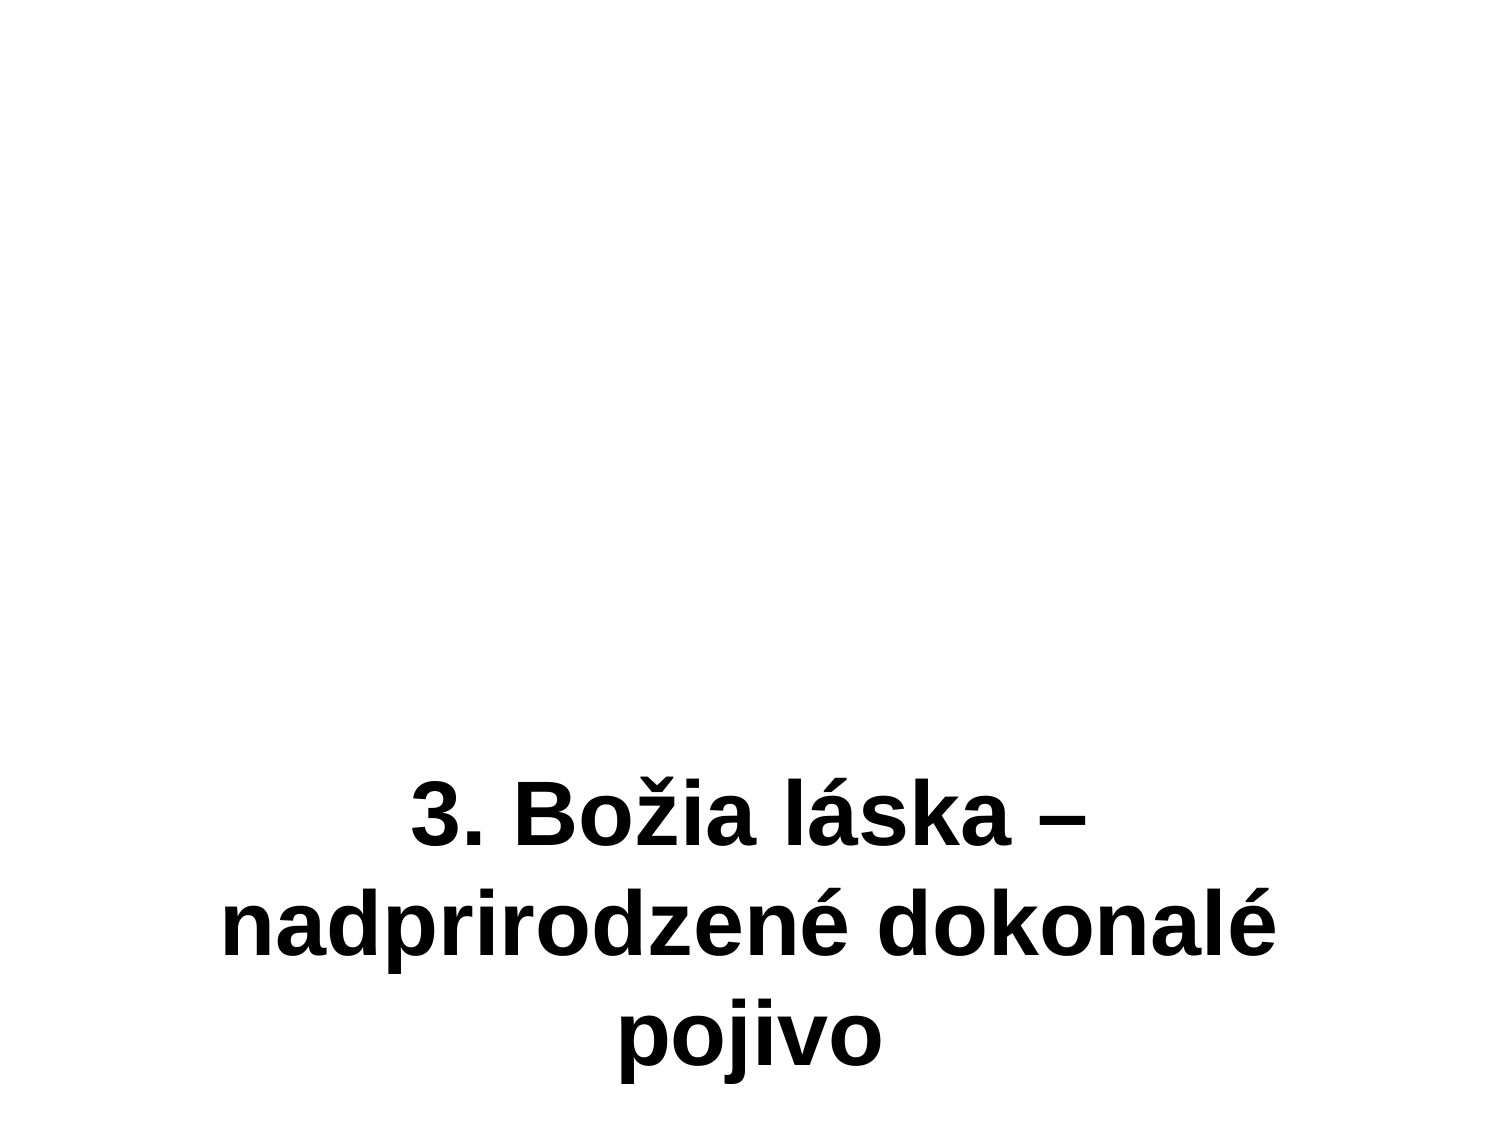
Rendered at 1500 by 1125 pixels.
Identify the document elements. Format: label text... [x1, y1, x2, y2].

title 3. Božia láska – nadprirodzené dokonalé pojivo [75, 746, 1426, 1092]
